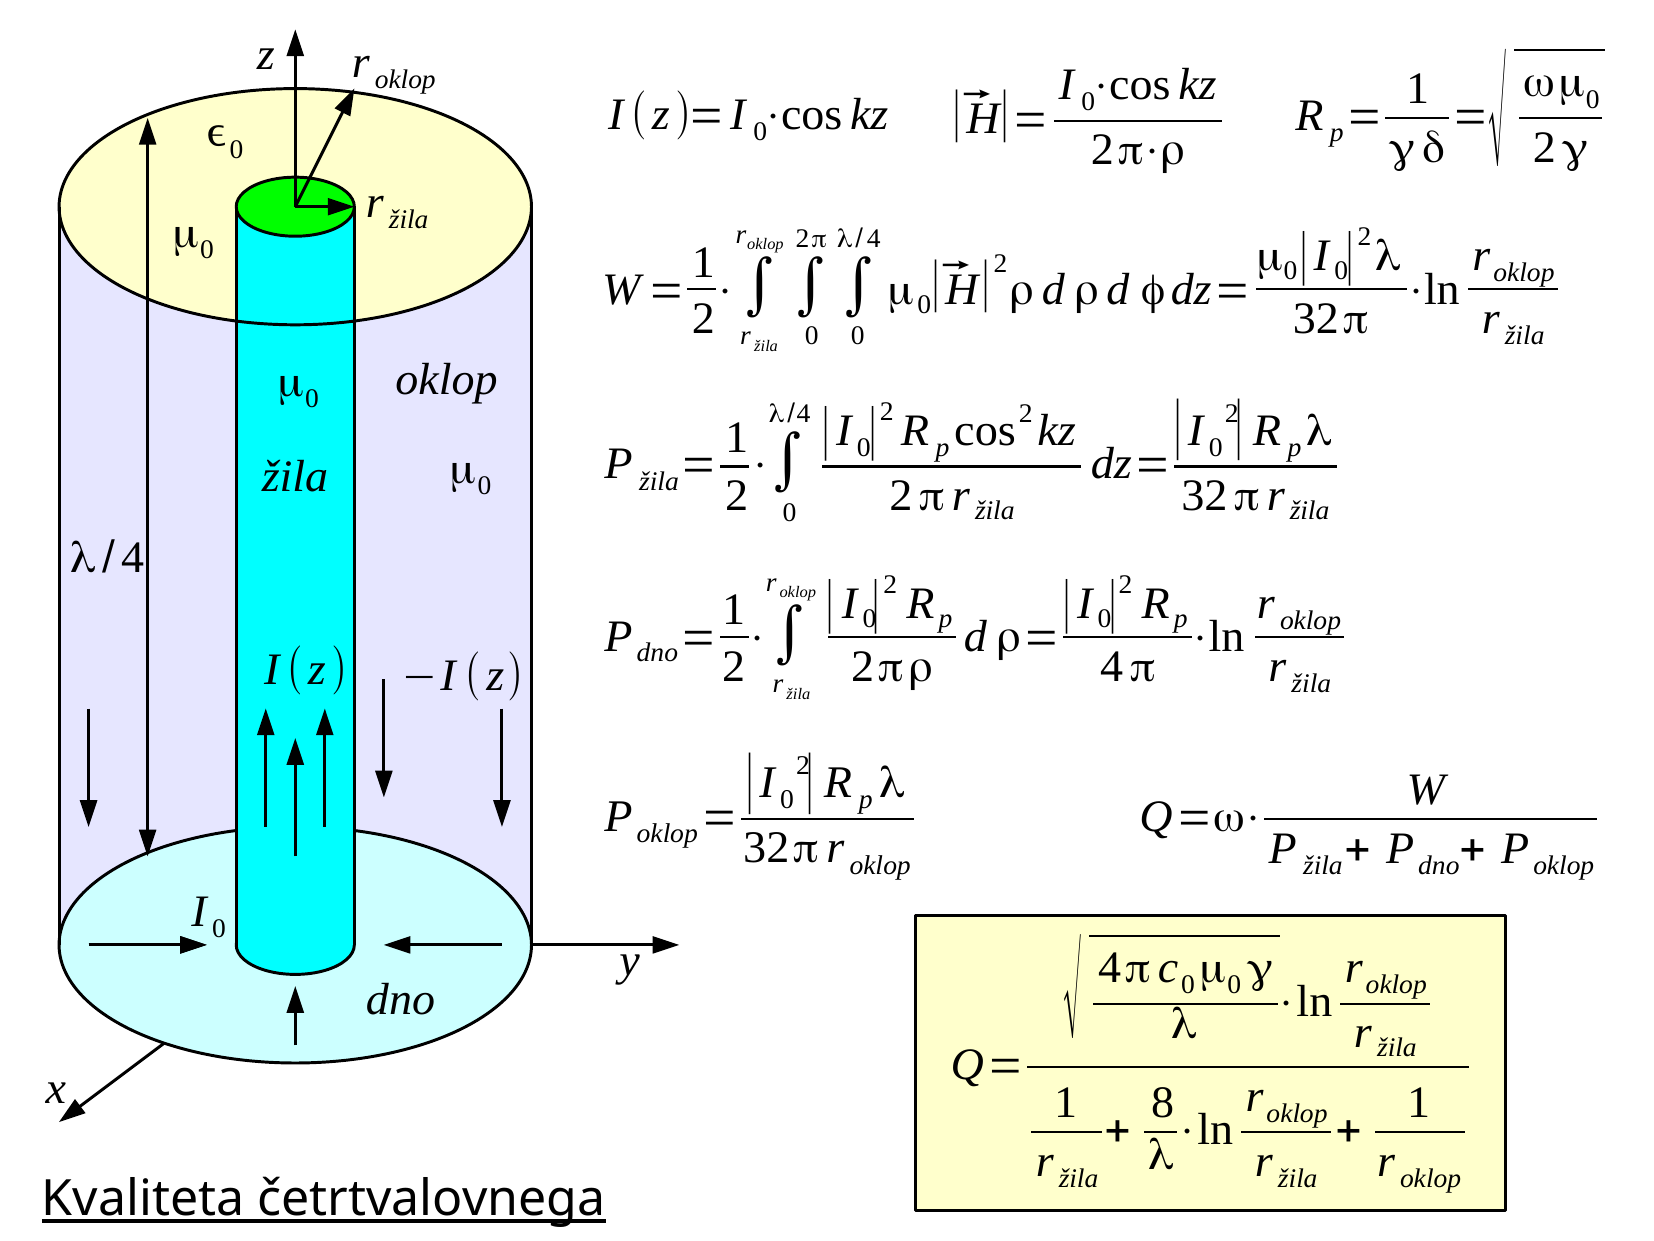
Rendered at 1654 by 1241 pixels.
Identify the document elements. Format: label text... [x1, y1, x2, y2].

chart [248, 450, 341, 502]
chart [590, 750, 928, 880]
chart [1127, 764, 1611, 880]
chart [938, 933, 1482, 1194]
text_box [61, 91, 353, 323]
text_box [297, 91, 346, 197]
chart [160, 206, 225, 265]
text_box [915, 915, 1506, 1211]
chart [1281, 47, 1616, 173]
text_box [299, 95, 529, 319]
chart [59, 531, 155, 583]
chart [438, 442, 502, 501]
chart [175, 885, 237, 944]
chart [938, 59, 1235, 175]
text_box [61, 230, 146, 531]
text_box [59, 229, 532, 1063]
chart [248, 643, 357, 695]
chart [591, 88, 899, 147]
chart [590, 566, 1358, 705]
chart [194, 106, 254, 164]
chart [383, 354, 509, 406]
chart [265, 355, 330, 414]
chart [29, 1062, 76, 1115]
chart [590, 218, 1572, 357]
chart [603, 934, 652, 987]
chart [243, 29, 287, 81]
chart [354, 974, 447, 1026]
chart [354, 177, 441, 235]
chart [590, 395, 1351, 528]
chart [389, 649, 535, 701]
chart [340, 37, 447, 95]
text_box Kvaliteta četrtvalovnega rezonatorja [27, 1154, 857, 1230]
